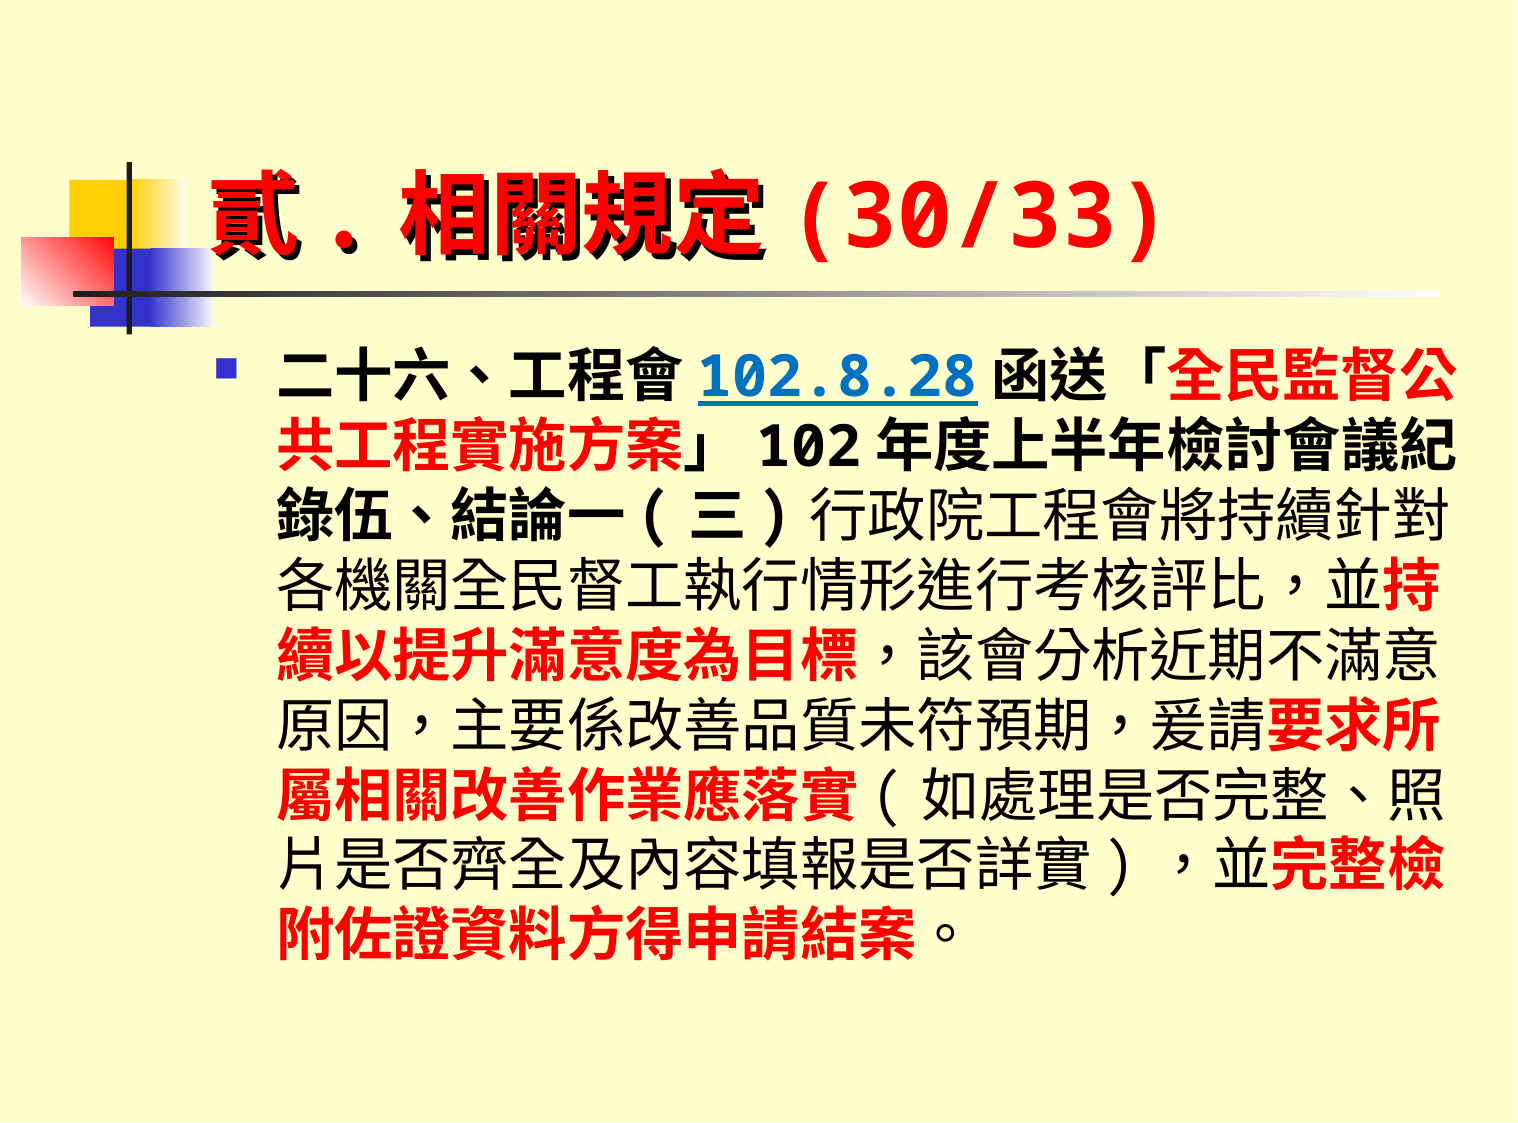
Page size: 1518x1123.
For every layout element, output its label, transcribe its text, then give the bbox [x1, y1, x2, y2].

list 二十六、工程會102.8.28函送「全民監督公共工程實施方案」102年度上半年檢討會議紀錄伍、結論一(三)行政院工程會將持續針對各機關全民督工執行情形進行考核評比，並持續以提升滿意度為目標，該會分析近期不滿意原因，主要係改善品質未符預期，爰請要求所屬相關改善作業應落實(如處理是否完整、照片是否齊全及內容填報是否詳實)，並完整檢附佐證資料方得申請結案。 [196, 330, 1487, 1004]
title 貳.相關規定(30/33) [191, 35, 1485, 275]
